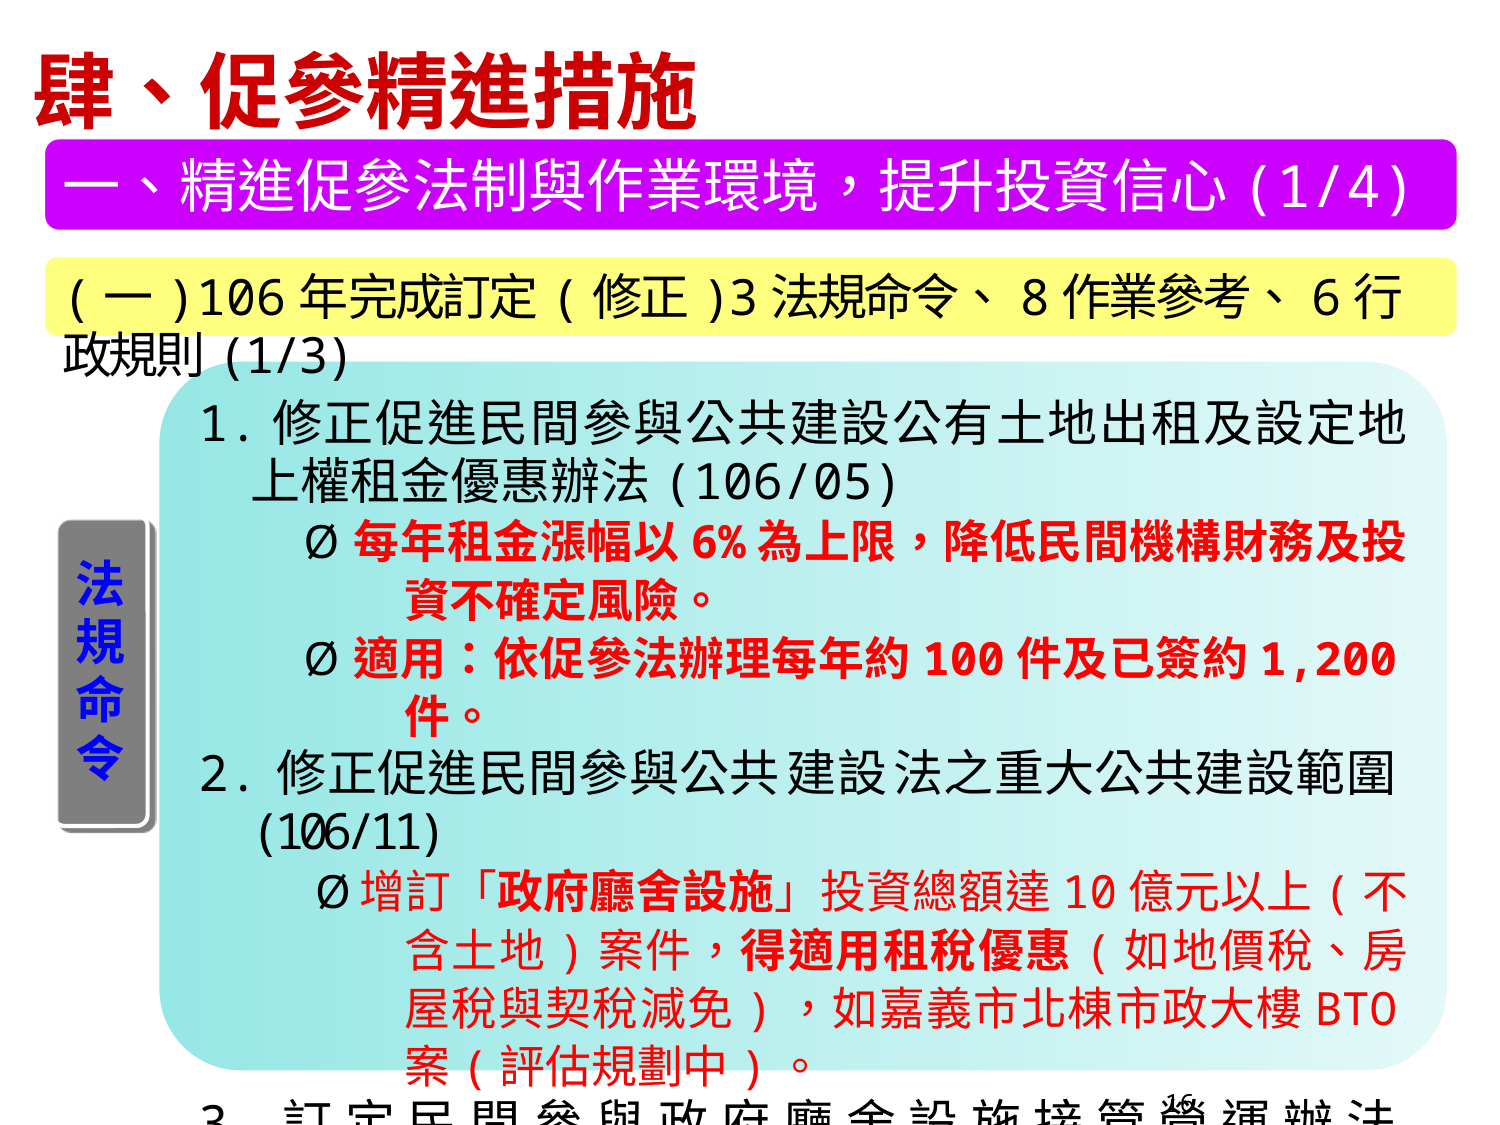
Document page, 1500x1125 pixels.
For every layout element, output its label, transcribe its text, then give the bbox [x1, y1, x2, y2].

text_box 16 [1149, 1080, 1500, 1125]
text_box 1.修正促進民間參與公共建設公有土地出租及設定地上權租金優惠辦法(106/05) 每年租金漲幅以6%為上限，降低民間機構財務及投資不確定風險。 適用：依促參法辦理每年約100件及已簽約1,200件。 2.修正促進民間參與公共建設法之重大公共建設範圍(106/11) 增訂「政府廳舍設施」投資總額達10億元以上(不含土地)案件，得適用租稅優惠(如地價稅、房屋稅與契稅減免)，如嘉義市北棟市政大樓BTO案(評估規劃中)。 3.訂定民間參與政府廳舍設施接管營運辦法(106/11) 政府廳舍設施興建及營運有重大公共利益損害情形時，中央目的事業主管機關有緊急處分權，維護公共利益。 [159, 361, 1447, 1071]
text_box (一)106年完成訂定(修正)3法規命令、8作業參考、6行政規則(1/3) [43, 255, 1459, 339]
text_box 法規命令 [53, 515, 148, 826]
text_box 一、精進促參法制與作業環境，提升投資信心(1/4) [43, 137, 1459, 232]
text_box 肆、促參精進措施 [17, 6, 869, 114]
text_box 16 [1306, 1114, 1310, 1125]
